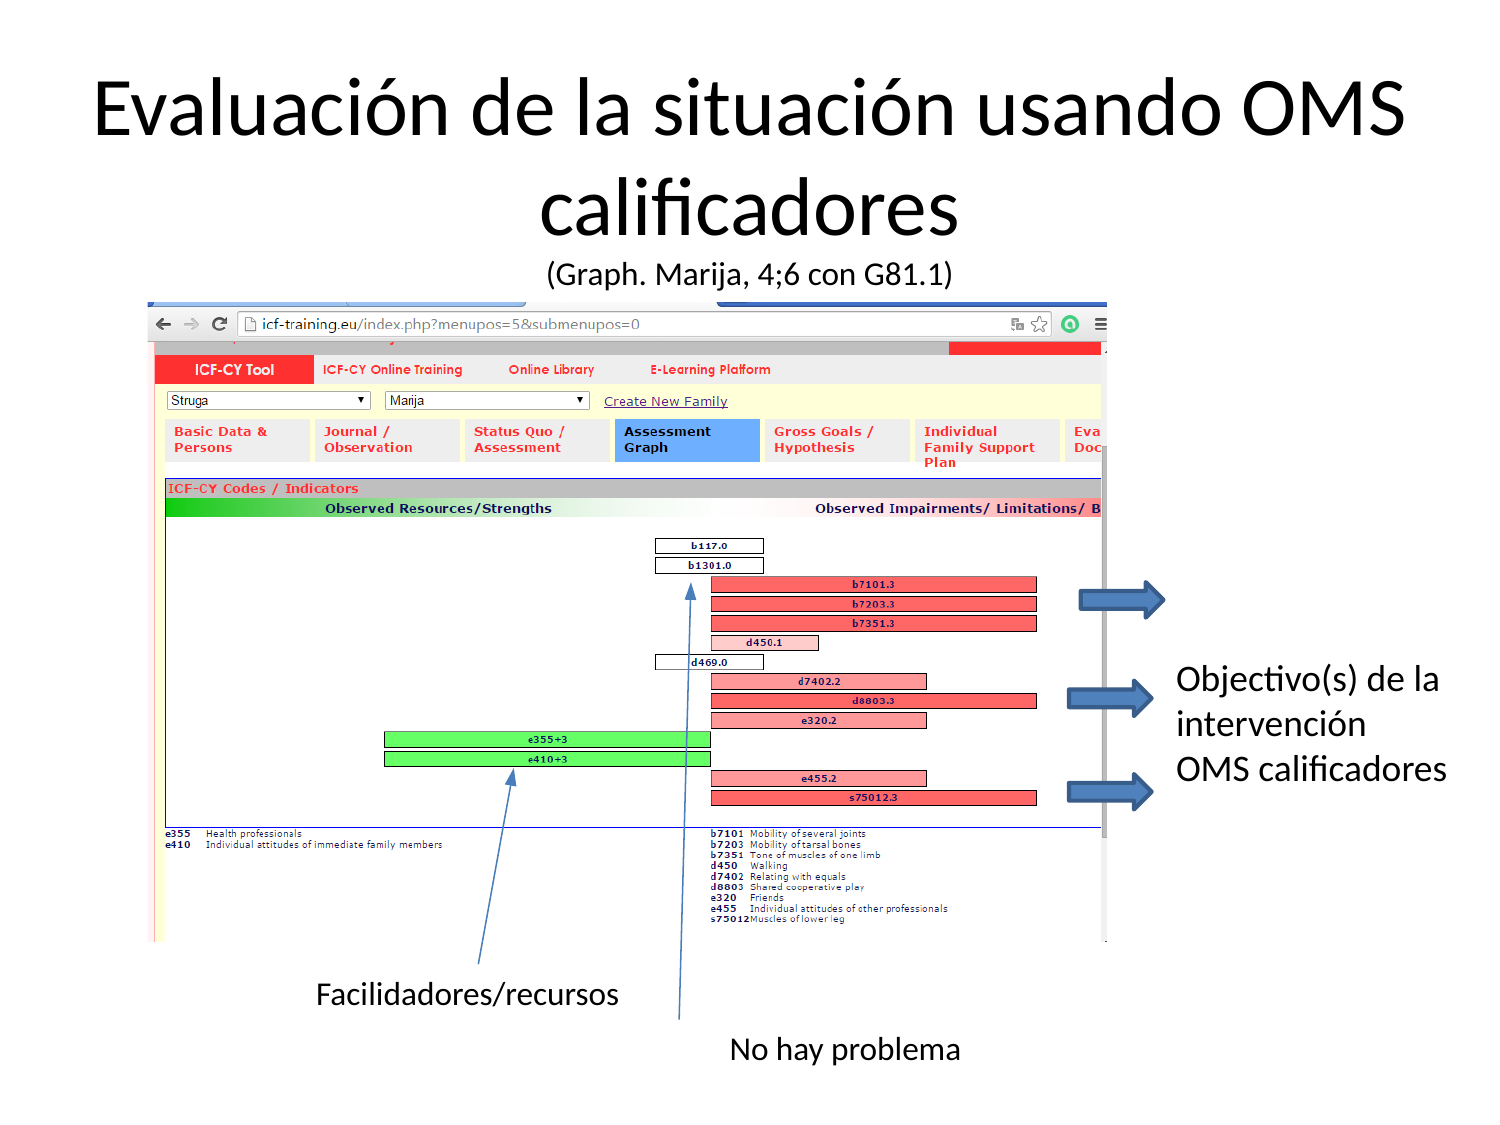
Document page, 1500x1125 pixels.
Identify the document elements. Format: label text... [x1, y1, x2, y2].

picture [147, 302, 1107, 942]
text_box No hay problema [714, 1019, 980, 1076]
text_box [1068, 774, 1152, 810]
text_box Facilidadores/recursos [301, 964, 639, 1020]
title Evaluación de la situación usando OMS calificadores (Graph. Marija, 4;6 con G81.1) [75, 45, 1426, 233]
text_box Objectivo(s) de la intervención OMS calificadores [1161, 646, 1467, 799]
text_box [1080, 582, 1164, 618]
text_box [1068, 680, 1152, 717]
